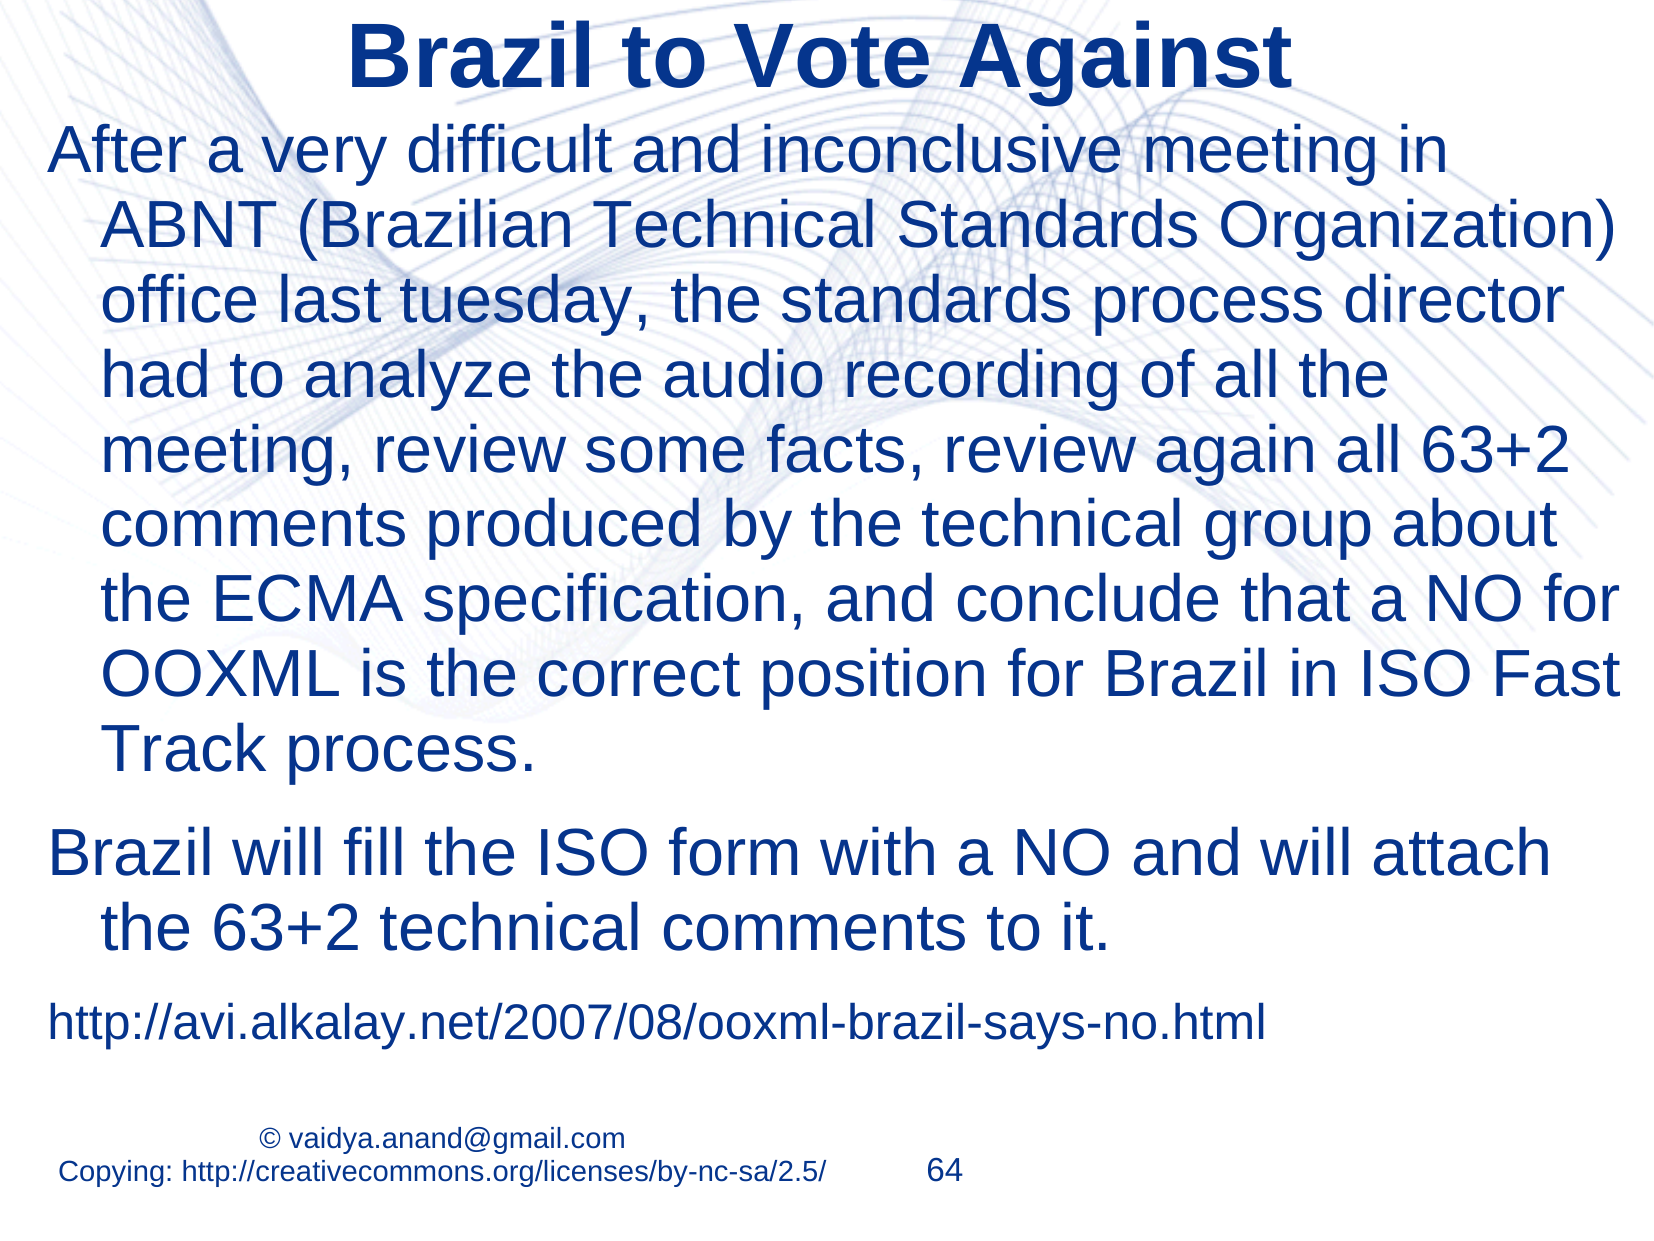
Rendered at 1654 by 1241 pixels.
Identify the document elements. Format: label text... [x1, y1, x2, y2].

title Brazil to Vote Against [29, 0, 1625, 112]
list After a very difficult and inconclusive meeting in ABNT (Brazilian Technical Standards Organization) office last tuesday, the standards process director had to analyze the audio recording of all the meeting, review some facts, review again all 63+2 comments produced by the technical group about the ECMA specification, and conclude that a NO for OOXML is the correct position for Brazil in ISO Fast Track process. Brazil will fill the ISO form with a NO and will attach the 63+2 technical comments to it. http://avi.alkalay.net/2007/08/ooxml-brazil-says-no.html [29, 112, 1625, 1108]
picture [0, 0, 1654, 1241]
